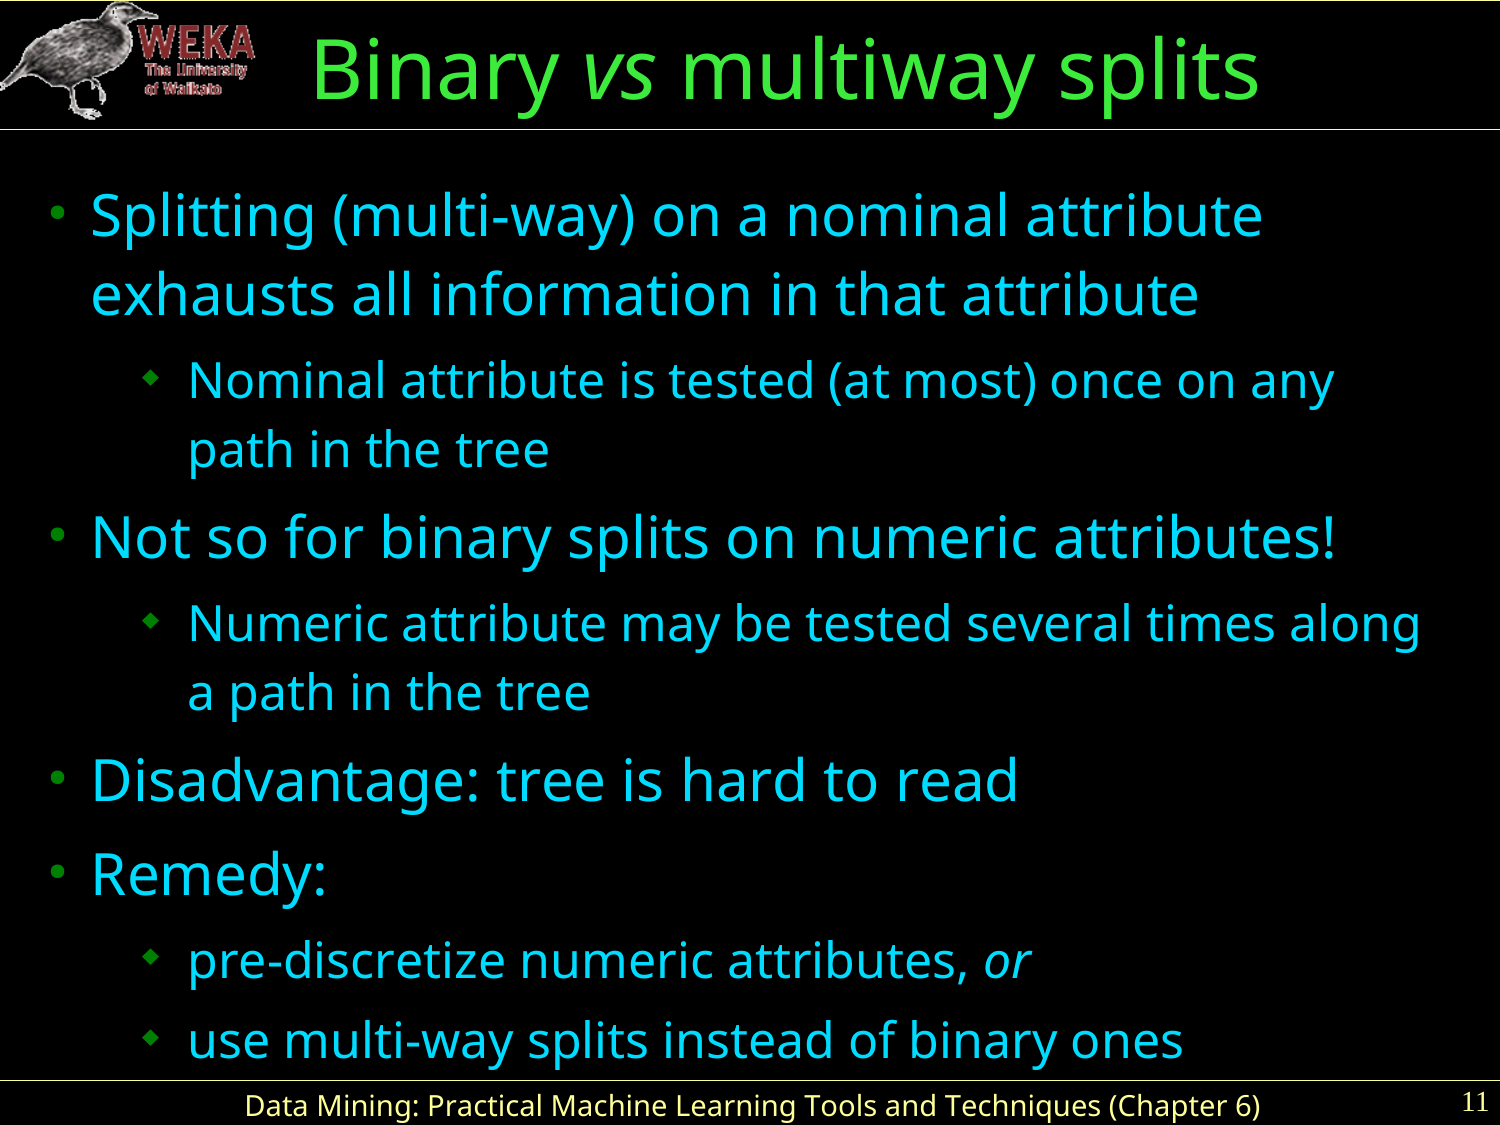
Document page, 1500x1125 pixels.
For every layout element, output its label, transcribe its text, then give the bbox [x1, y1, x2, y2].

list Splitting (multi-way) on a nominal attribute exhausts all information in that attribute Nominal attribute is tested (at most) once on any path in the tree Not so for binary splits on numeric attributes! Numeric attribute may be tested several times along a path in the tree Disadvantage: tree is hard to read Remedy: pre-discretize numeric attributes, or use multi-way splits instead of binary ones [33, 167, 1460, 941]
title Binary vs multiway splits [295, 0, 1500, 148]
picture [0, 1, 266, 129]
